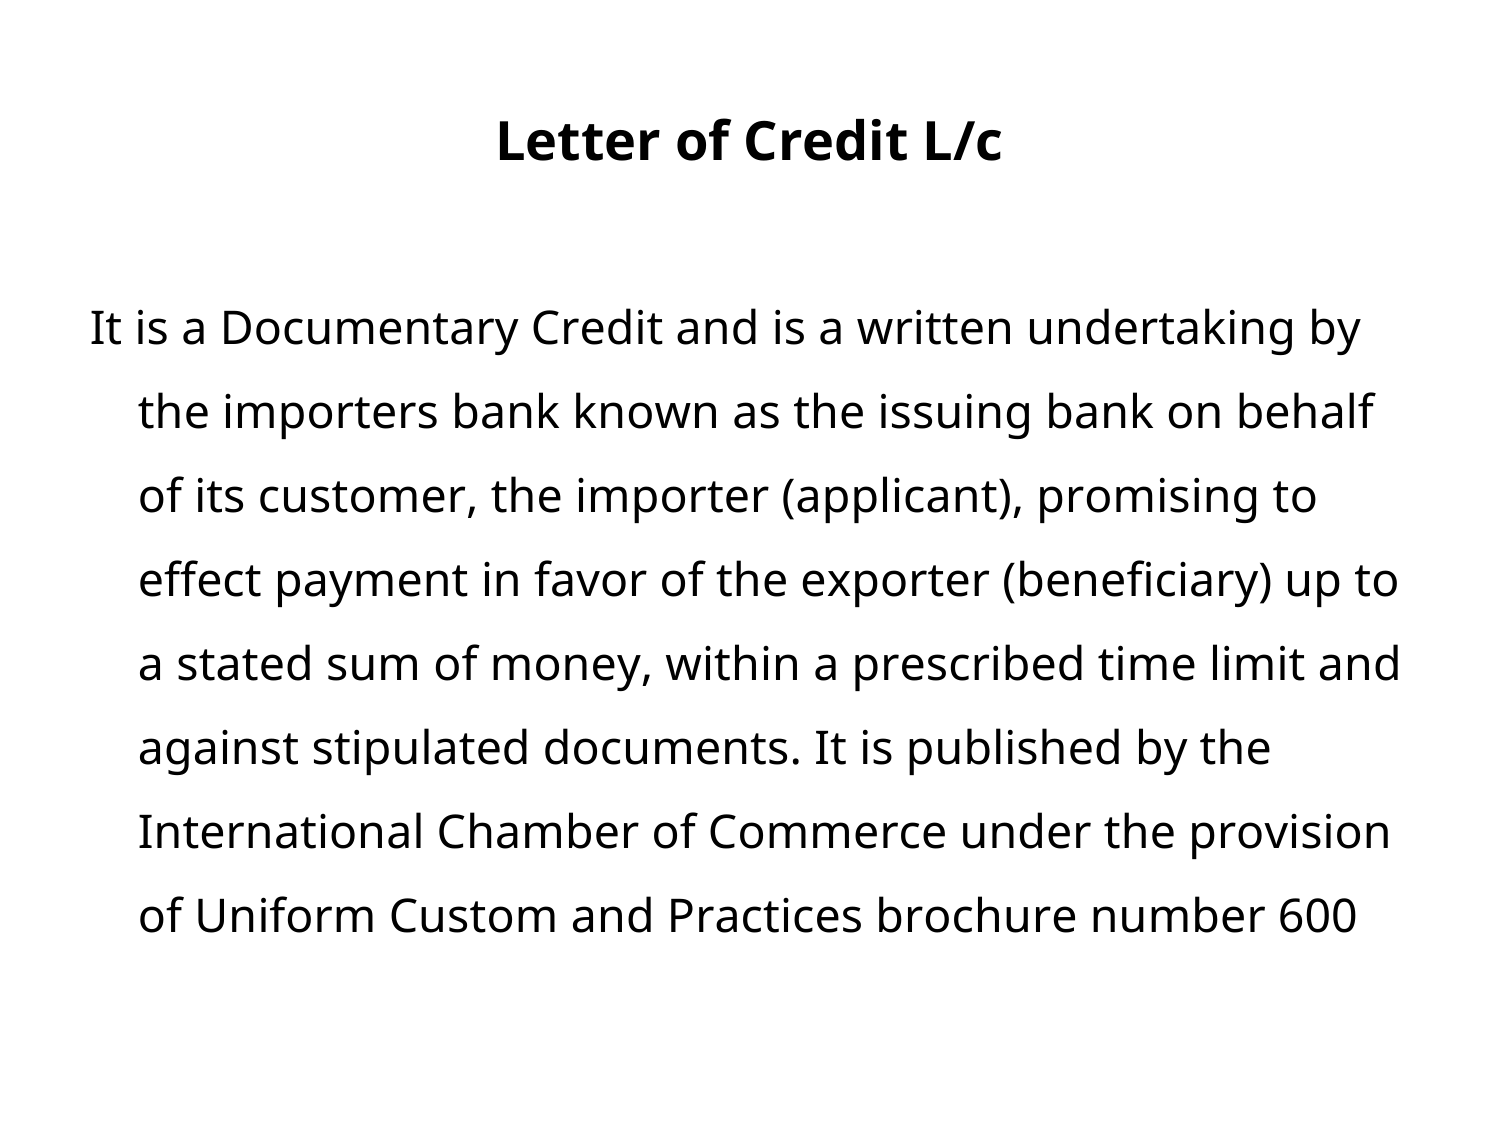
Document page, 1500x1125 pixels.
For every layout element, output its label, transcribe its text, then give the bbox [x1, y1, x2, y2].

list It is a Documentary Credit and is a written undertaking by the importers bank known as the issuing bank on behalf of its customer, the importer (applicant), promising to effect payment in favor of the exporter (beneficiary) up to a stated sum of money, within a prescribed time limit and against stipulated documents. It is published by the International Chamber of Commerce under the provision of Uniform Custom and Practices brochure number 600 [75, 262, 1425, 1005]
title Letter of Credit L/c [75, 45, 1425, 233]
